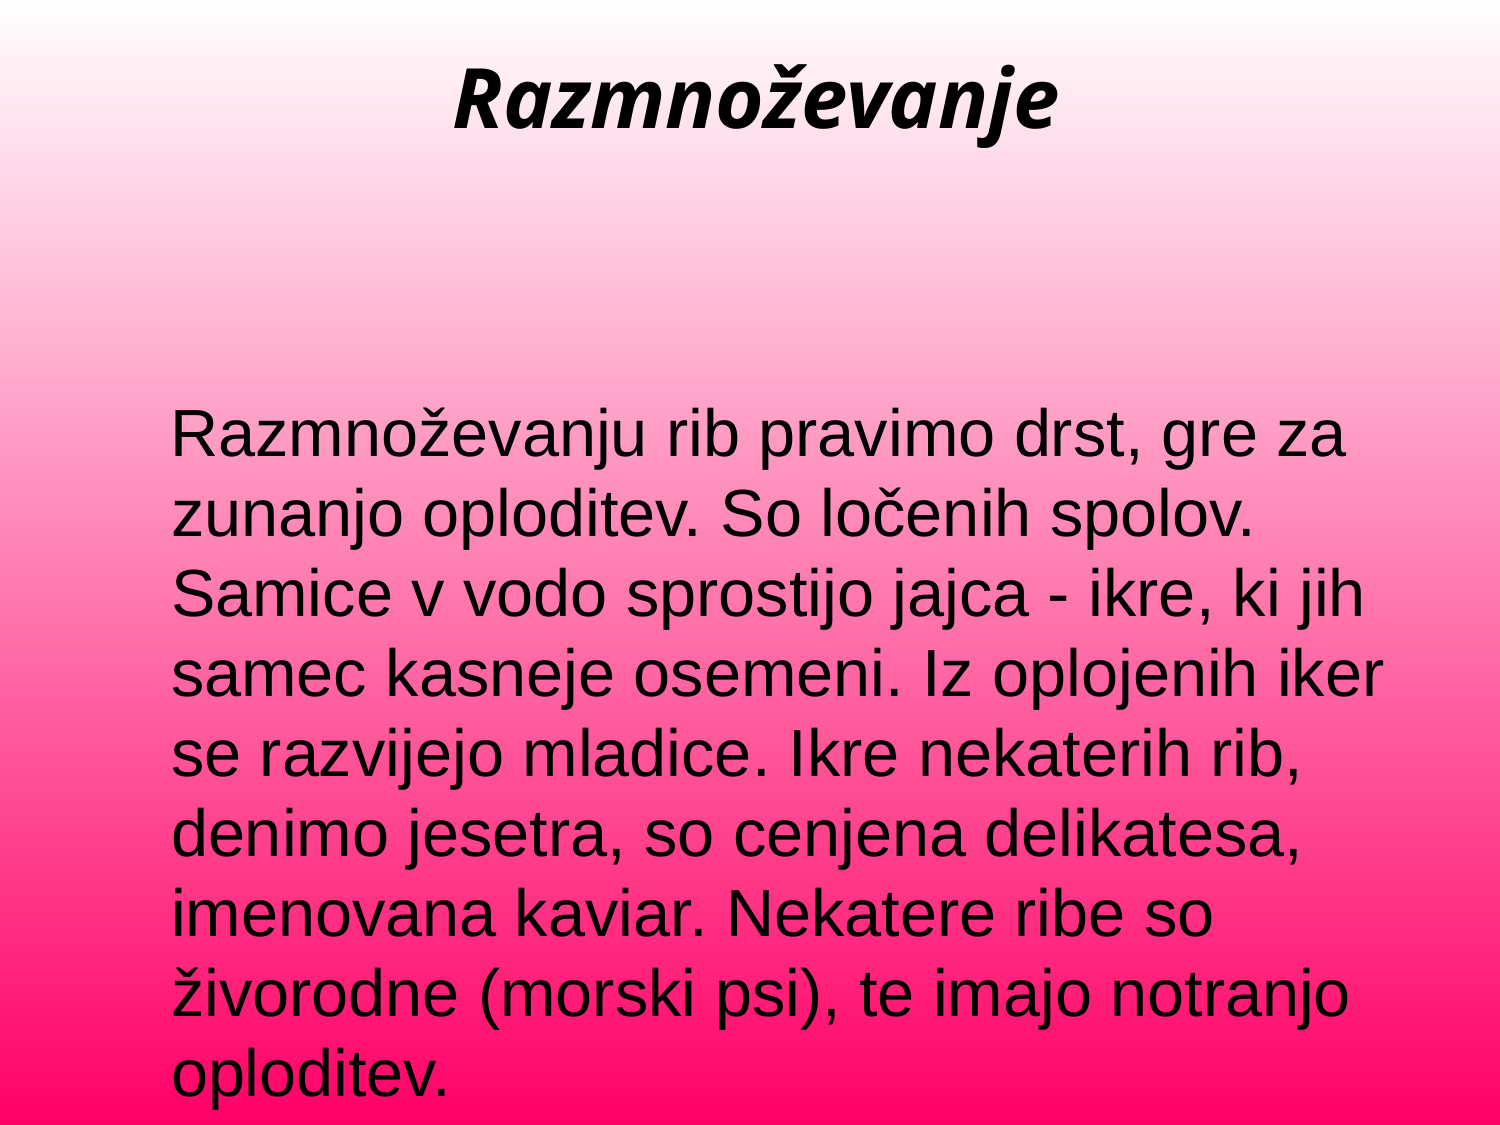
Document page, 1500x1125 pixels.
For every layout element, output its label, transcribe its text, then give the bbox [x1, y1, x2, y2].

text_box Razmnoževanju rib pravimo drst, gre za zunanjo oploditev. So ločenih spolov. Samice v vodo sprostijo jajca - ikre, ki jih samec kasneje osemeni. Iz oplojenih iker se razvijejo mladice. Ikre nekaterih rib, denimo jesetra, so cenjena delikatesa, imenovana kaviar. Nekatere ribe so živorodne (morski psi), te imajo notranjo oploditev. [99, 382, 1450, 1125]
text_box Razmnoževanje [362, 37, 1150, 382]
